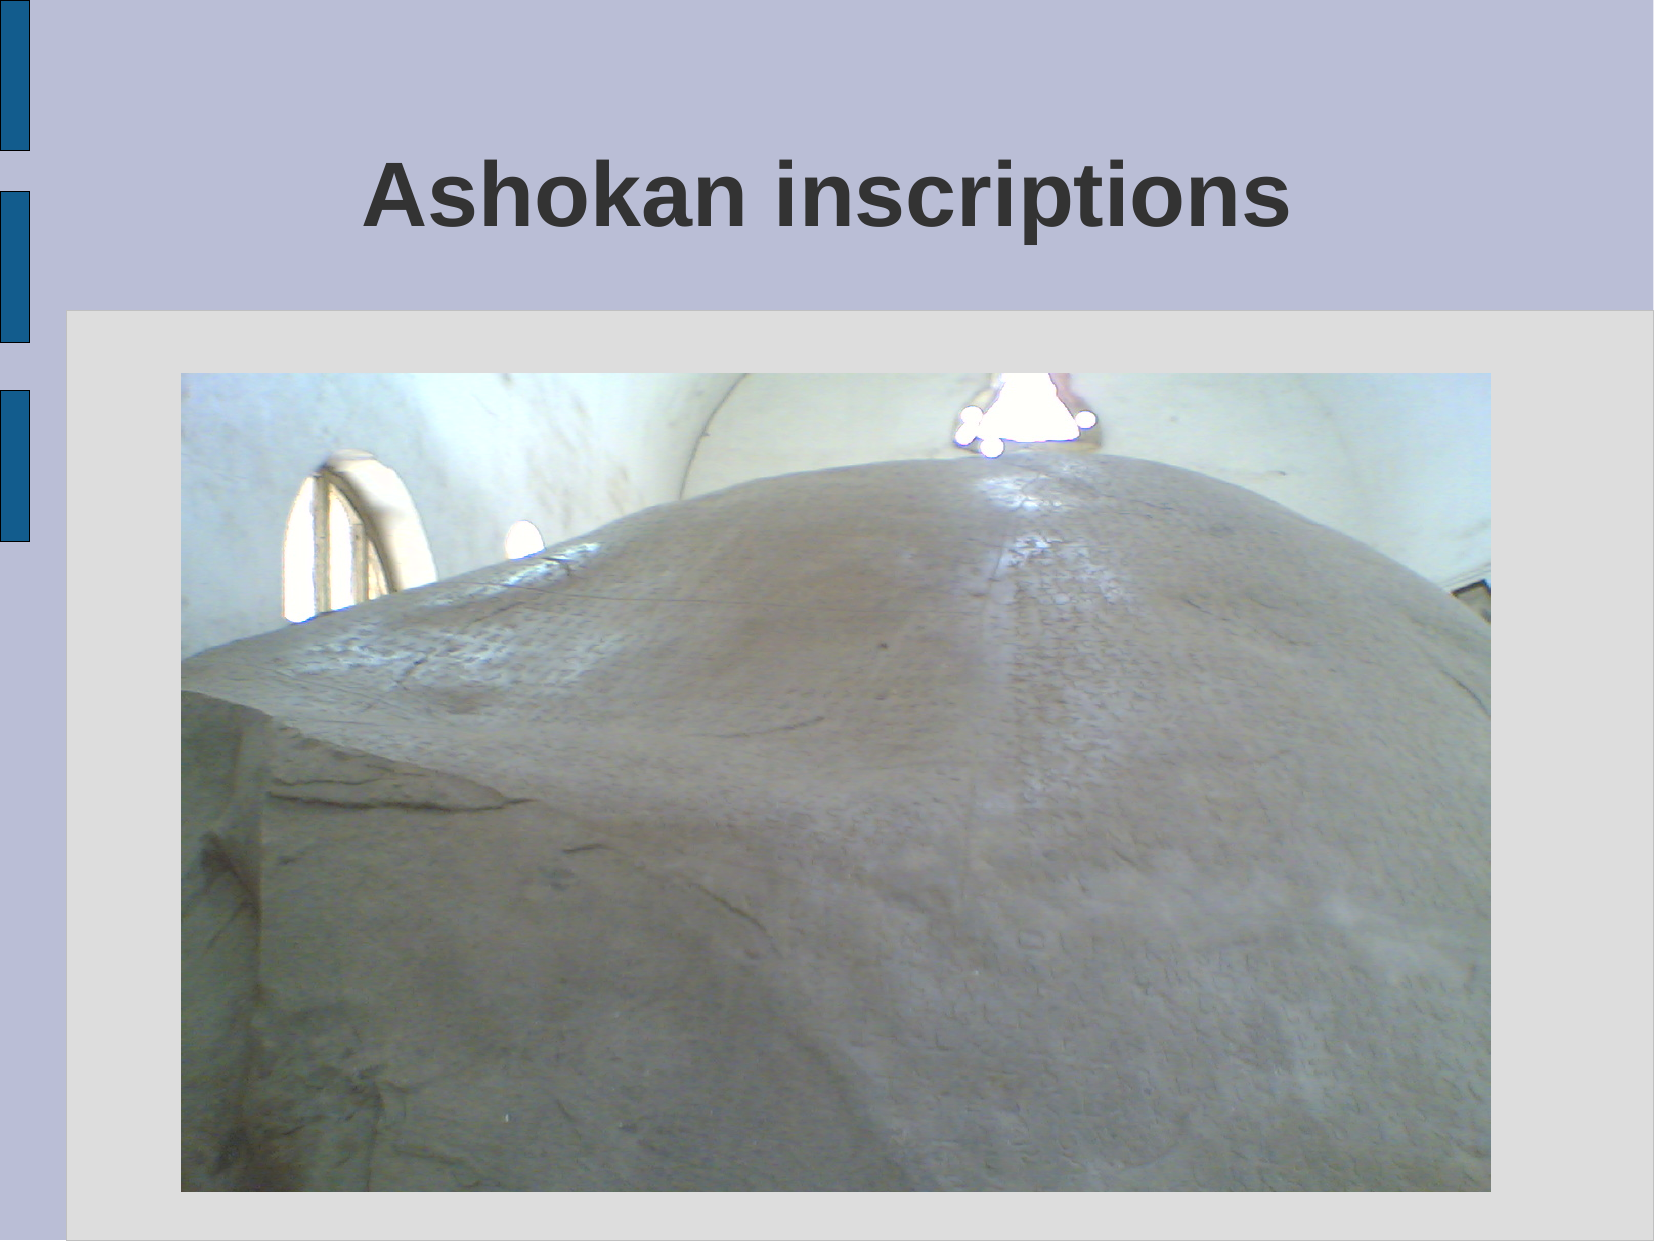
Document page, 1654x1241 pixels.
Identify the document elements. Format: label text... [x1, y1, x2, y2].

title Ashokan inscriptions [121, 98, 1534, 291]
picture [181, 373, 1491, 1192]
